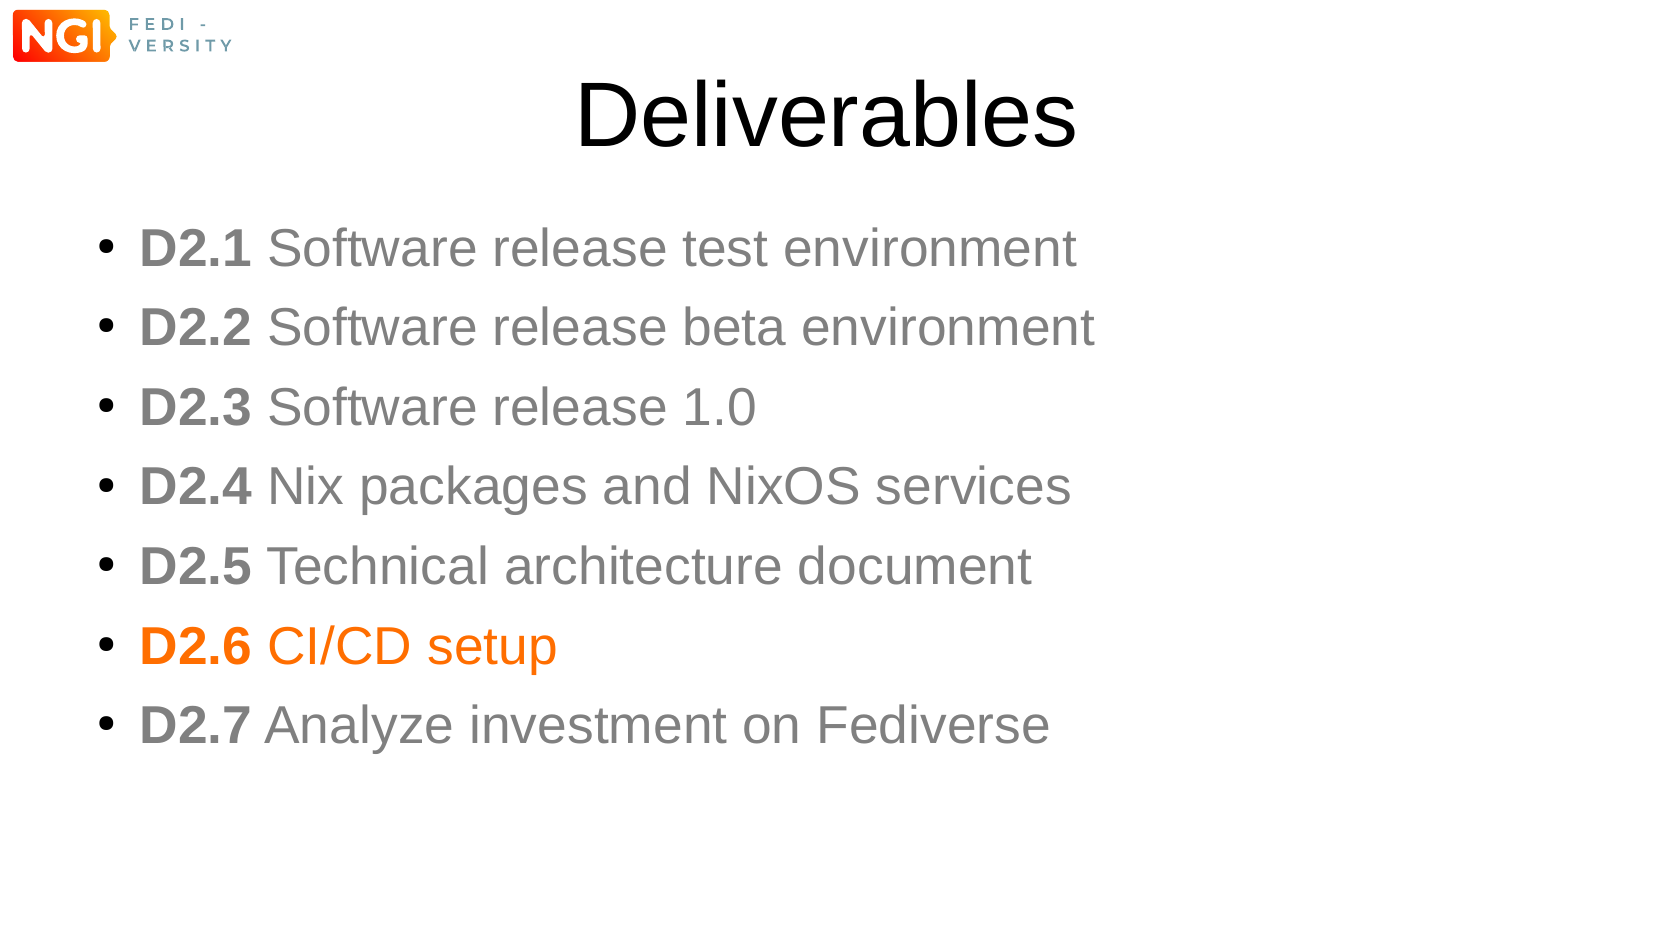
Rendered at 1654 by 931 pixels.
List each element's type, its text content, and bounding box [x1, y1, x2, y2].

title Deliverables [82, 37, 1571, 193]
picture [12, 9, 232, 63]
list D2.1 Software release test environment D2.2 Software release beta environment D2.3 Software release 1.0 D2.4 Nix packages and NixOS services D2.5 Technical architecture document D2.6 CI/CD setup D2.7 Analyze investment on Fediverse [82, 217, 1571, 758]
